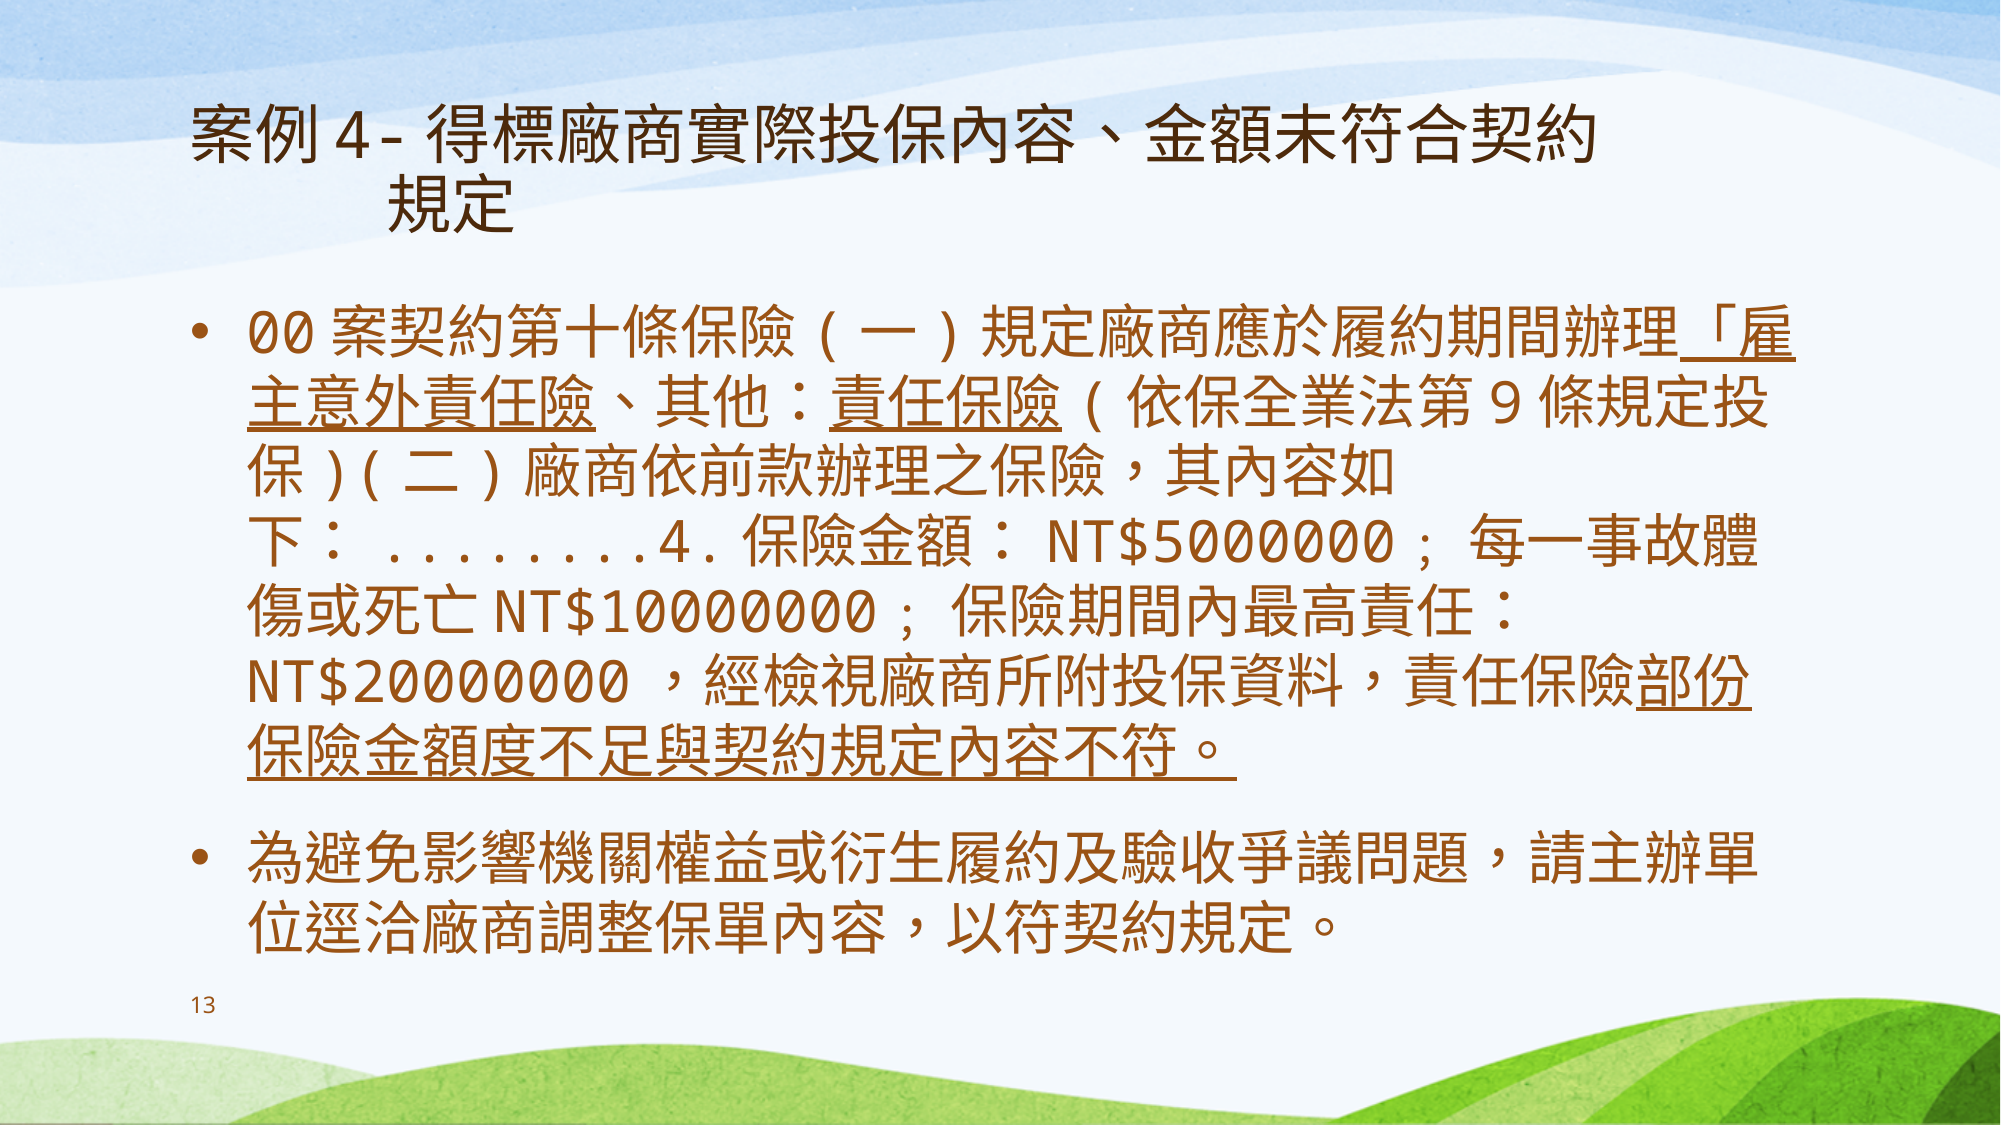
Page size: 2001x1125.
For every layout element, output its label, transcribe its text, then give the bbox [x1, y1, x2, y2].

picture [0, 0, 2001, 1125]
list 00案契約第十條保險(一)規定廠商應於履約期間辦理「雇主意外責任險、其他：責任保險(依保全業法第9條規定投保)(二)廠商依前款辦理之保險，其內容如下：........4.保險金額：NT$5000000﹔每一事故體傷或死亡NT$10000000﹔保險期間內最高責任：NT$20000000，經檢視廠商所附投保資料，責任保險部份保險金額度不足與契約規定內容不符。 為避免影響機關權益或衍生履約及驗收爭議問題，請主辦單位逕洽廠商調整保單內容，以符契約規定。 [174, 287, 1825, 1046]
title 案例4-得標廠商實際投保內容、金額未符合契約 規定 [174, 50, 1825, 250]
slide_number <編號> [174, 987, 300, 1025]
